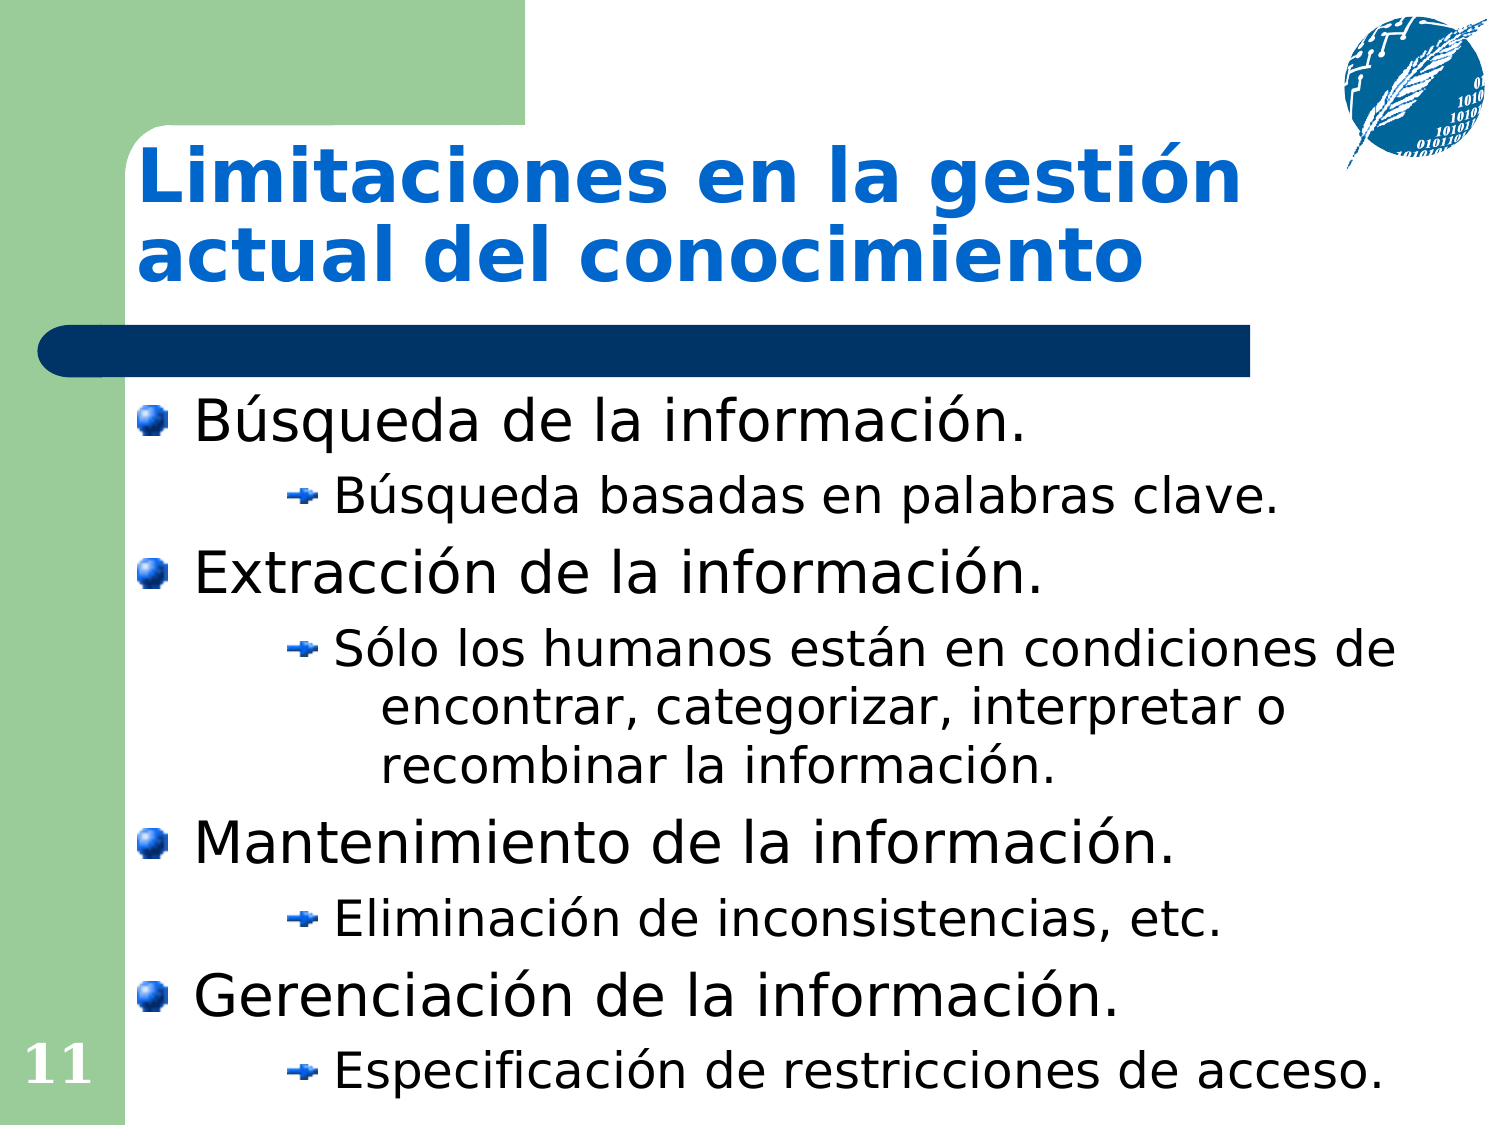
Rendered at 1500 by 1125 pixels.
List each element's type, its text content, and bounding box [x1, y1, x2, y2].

picture [1433, 139, 1440, 147]
picture [1416, 140, 1425, 149]
title Limitaciones en la gestión actual del conocimiento [136, 135, 1413, 302]
picture [1341, 15, 1487, 172]
picture [1436, 127, 1450, 136]
picture [1427, 138, 1431, 148]
list Búsqueda de la información. Búsqueda basadas en palabras clave. Extracción de la información. Sólo los humanos están en condiciones de encontrar, categorizar, interpretar o recombinar la información. Mantenimiento de la información. Eliminación de inconsistencias, etc. Gerenciación de la información. Especificación de restricciones de acceso. [137, 386, 1400, 1101]
